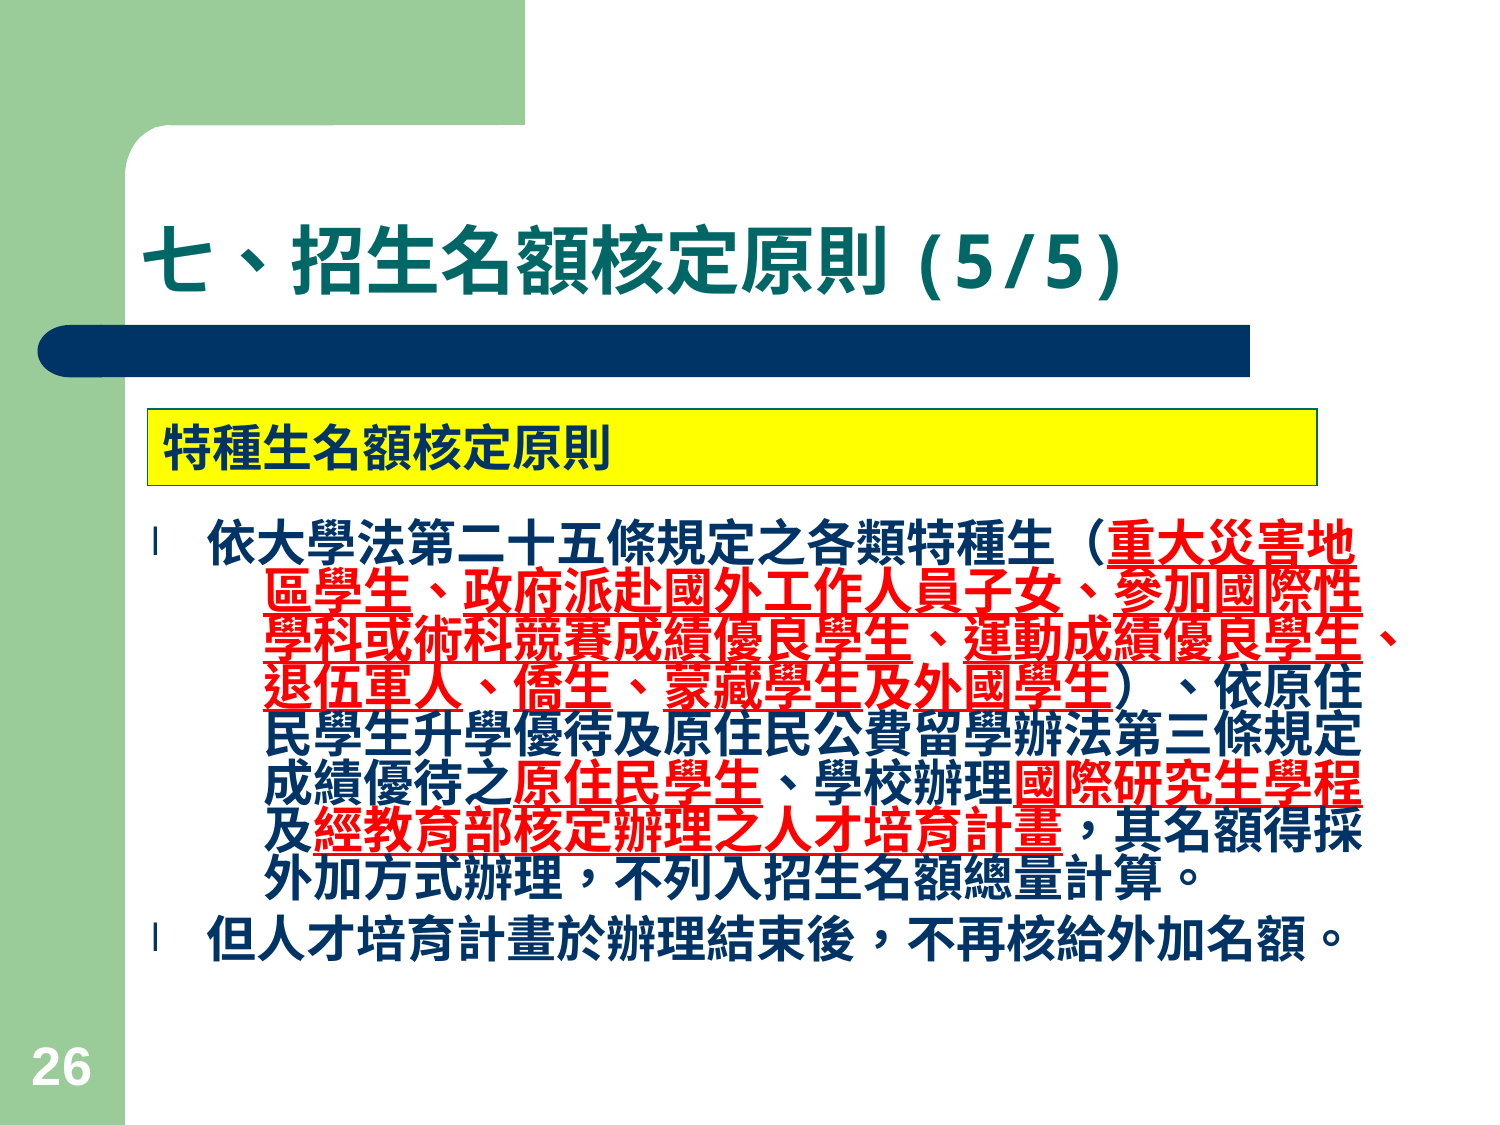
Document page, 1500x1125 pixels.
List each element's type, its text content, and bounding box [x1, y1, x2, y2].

list 依大學法第二十五條規定之各類特種生（重大災害地區學生、政府派赴國外工作人員子女、參加國際性學科或術科競賽成績優良學生、運動成績優良學生、退伍軍人、僑生、蒙藏學生及外國學生）、依原住民學生升學優待及原住民公費留學辦法第三條規定成績優待之原住民學生、學校辦理國際研究生學程及經教育部核定辦理之人才培育計畫，其名額得採外加方式辦理，不列入招生名額總量計算。 但人才培育計畫於辦理結束後，不再核給外加名額。 [135, 515, 1398, 1024]
title 七、招生名額核定原則(5/5) [125, 125, 1426, 313]
text_box [13, 1023, 111, 1105]
text_box 特種生名額核定原則 [147, 408, 1317, 486]
